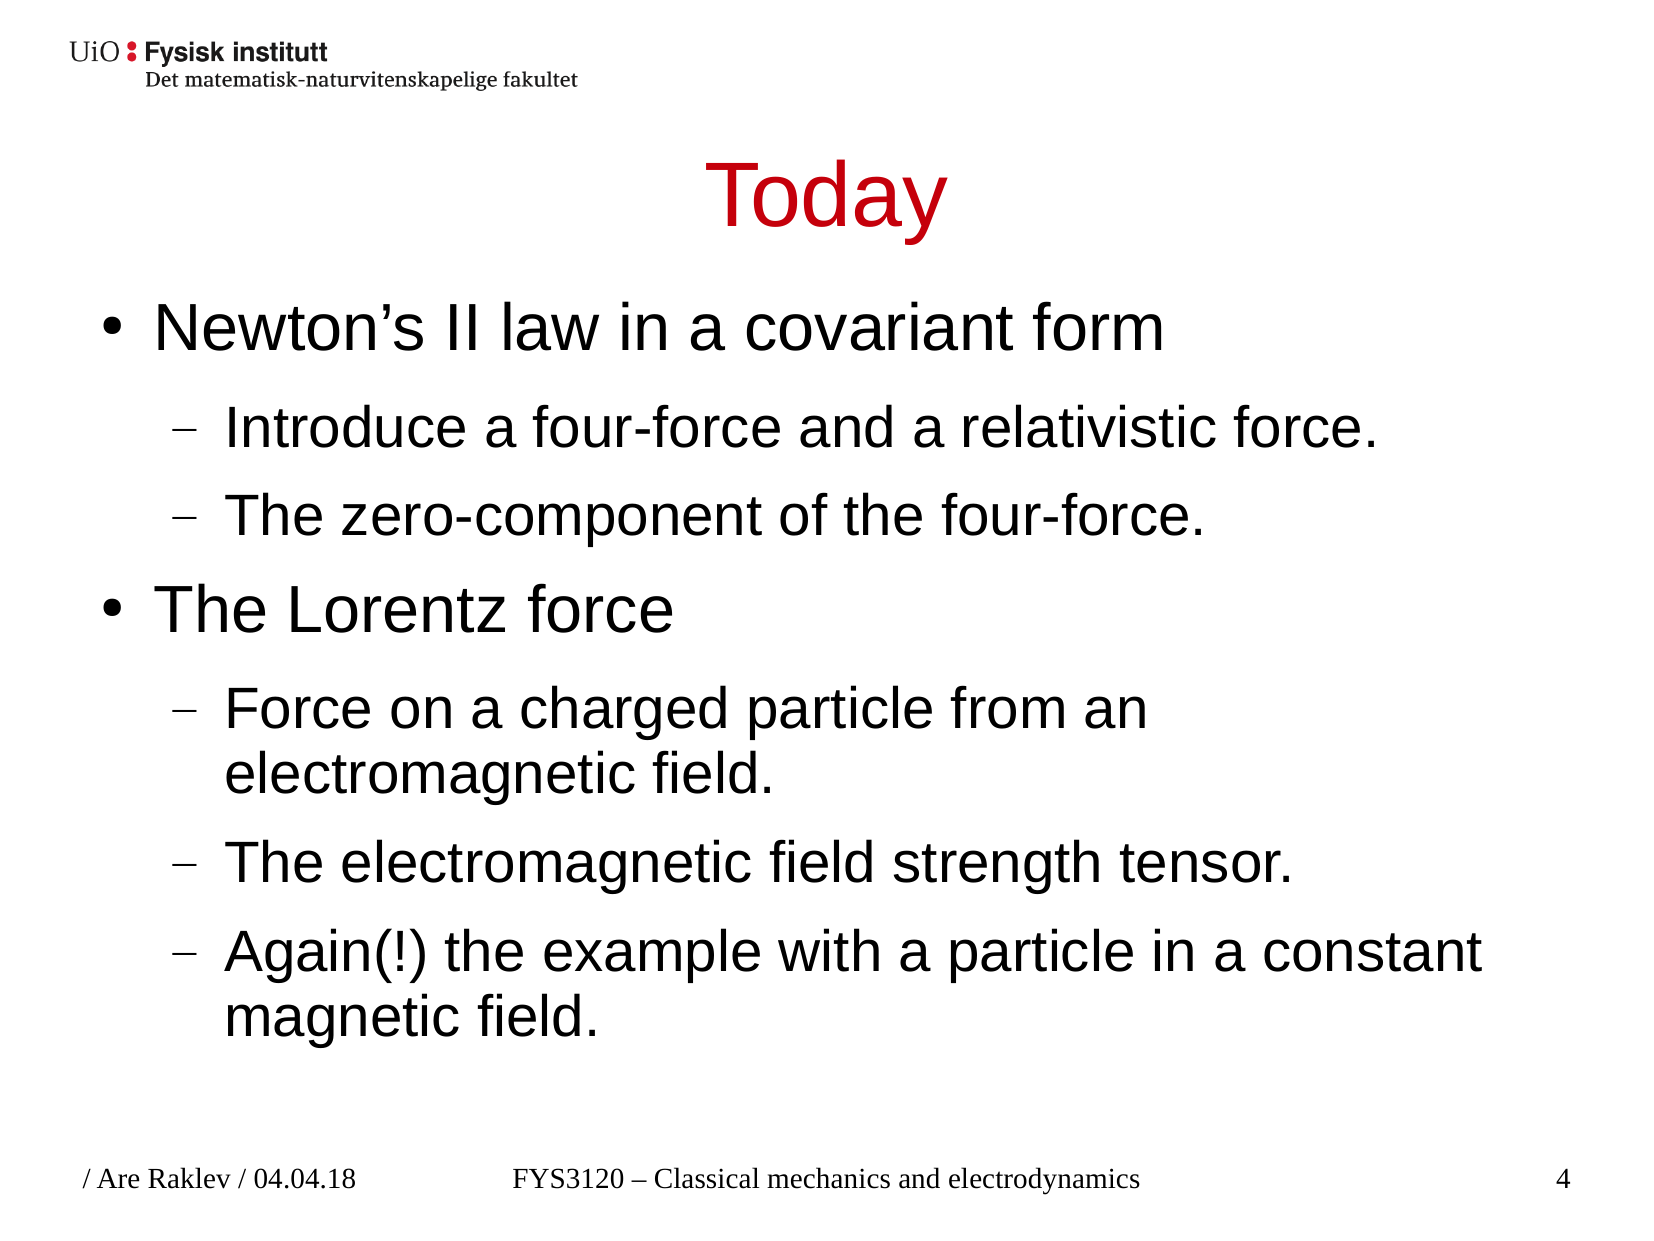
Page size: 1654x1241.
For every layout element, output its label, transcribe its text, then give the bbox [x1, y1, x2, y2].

title Today [82, 90, 1571, 290]
picture [68, 37, 581, 93]
list Newton’s II law in a covariant form Introduce a four-force and a relativistic force. The zero-component of the four-force. The Lorentz force Force on a charged particle from an electromagnetic field. The electromagnetic field strength tensor. Again(!) the example with a particle in a constant magnetic field. [82, 290, 1571, 1094]
